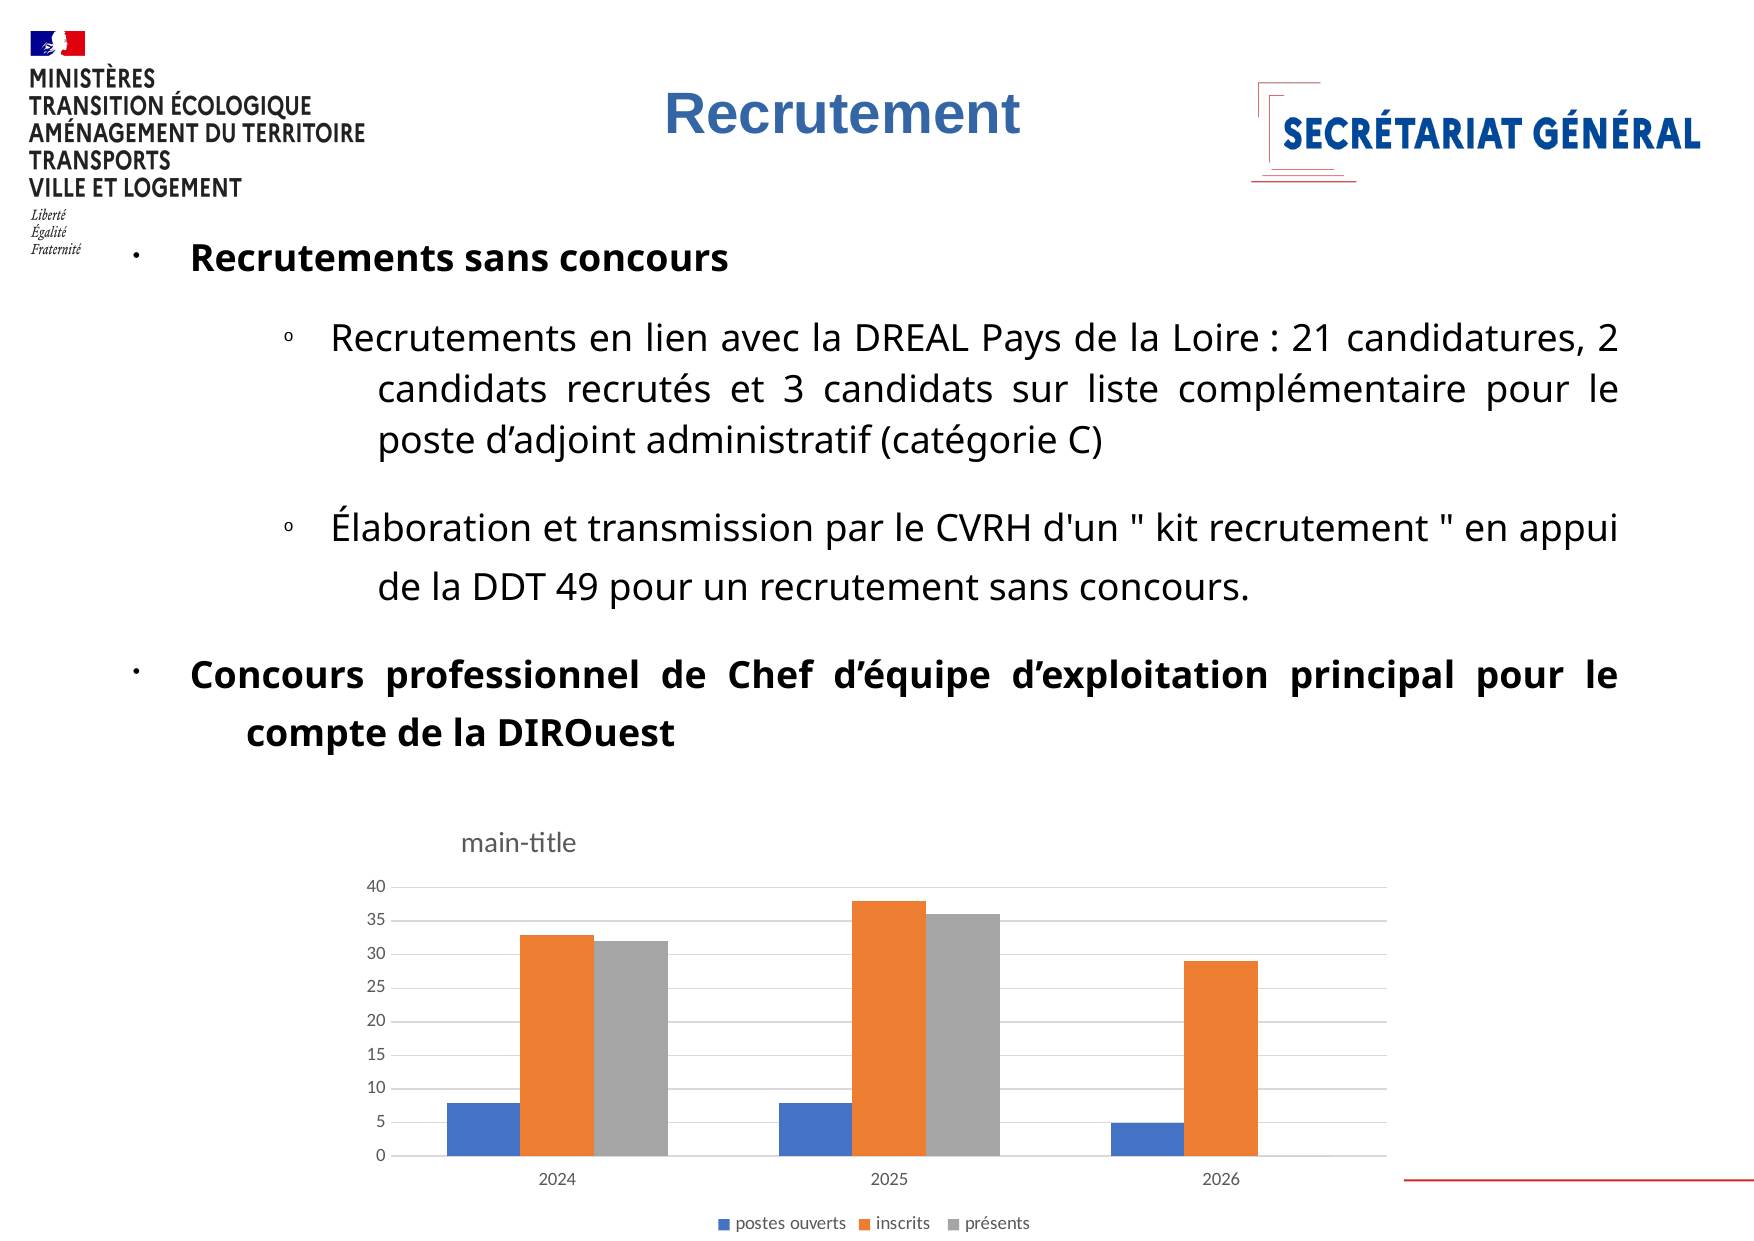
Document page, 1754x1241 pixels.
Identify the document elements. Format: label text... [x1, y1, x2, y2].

picture [11, 6, 384, 279]
text_box Recrutement [649, 73, 1053, 154]
text_box Recrutements sans concours Recrutements en lien avec la DREAL Pays de la Loire : 21 candidatures, 2 candidats recrutés et 3 candidats sur liste complémentaire pour le poste d’adjoint administratif (catégorie C) Élaboration et transmission par le CVRH d'un " kit recrutement " en appui de la DDT 49 pour un recrutement sans concours. Concours professionnel de Chef d’équipe d’exploitation principal pour le compte de la DIROuest [118, 224, 1636, 827]
chart [345, 805, 1409, 1241]
picture [1230, 56, 1717, 204]
